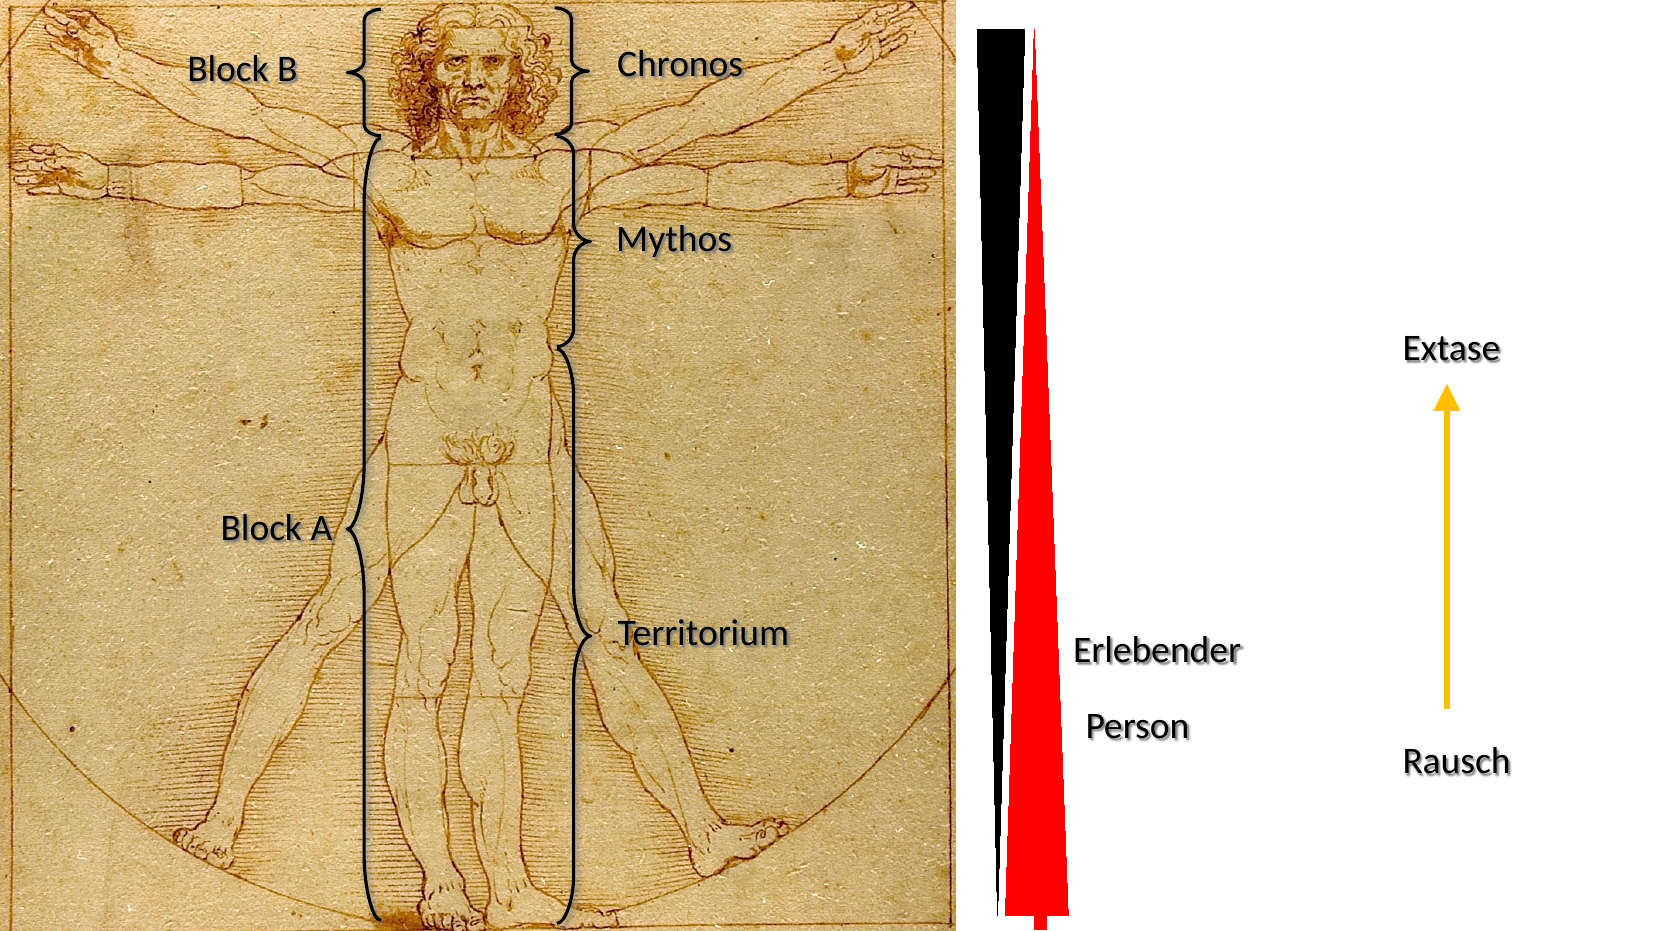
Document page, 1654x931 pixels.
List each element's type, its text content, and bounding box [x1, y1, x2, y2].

text_box Block B [172, 46, 313, 99]
text_box Extase [1387, 324, 1544, 378]
text_box Mythos [601, 215, 748, 269]
text_box [1005, 29, 1069, 916]
text_box Territorium [602, 609, 805, 663]
text_box Block A [205, 504, 348, 557]
picture [0, 0, 956, 931]
text_box Person [1070, 702, 1397, 831]
text_box [977, 29, 1025, 916]
text_box Chronos [602, 40, 759, 94]
text_box Erlebender [1058, 626, 1257, 679]
text_box Rausch [1387, 738, 1544, 791]
